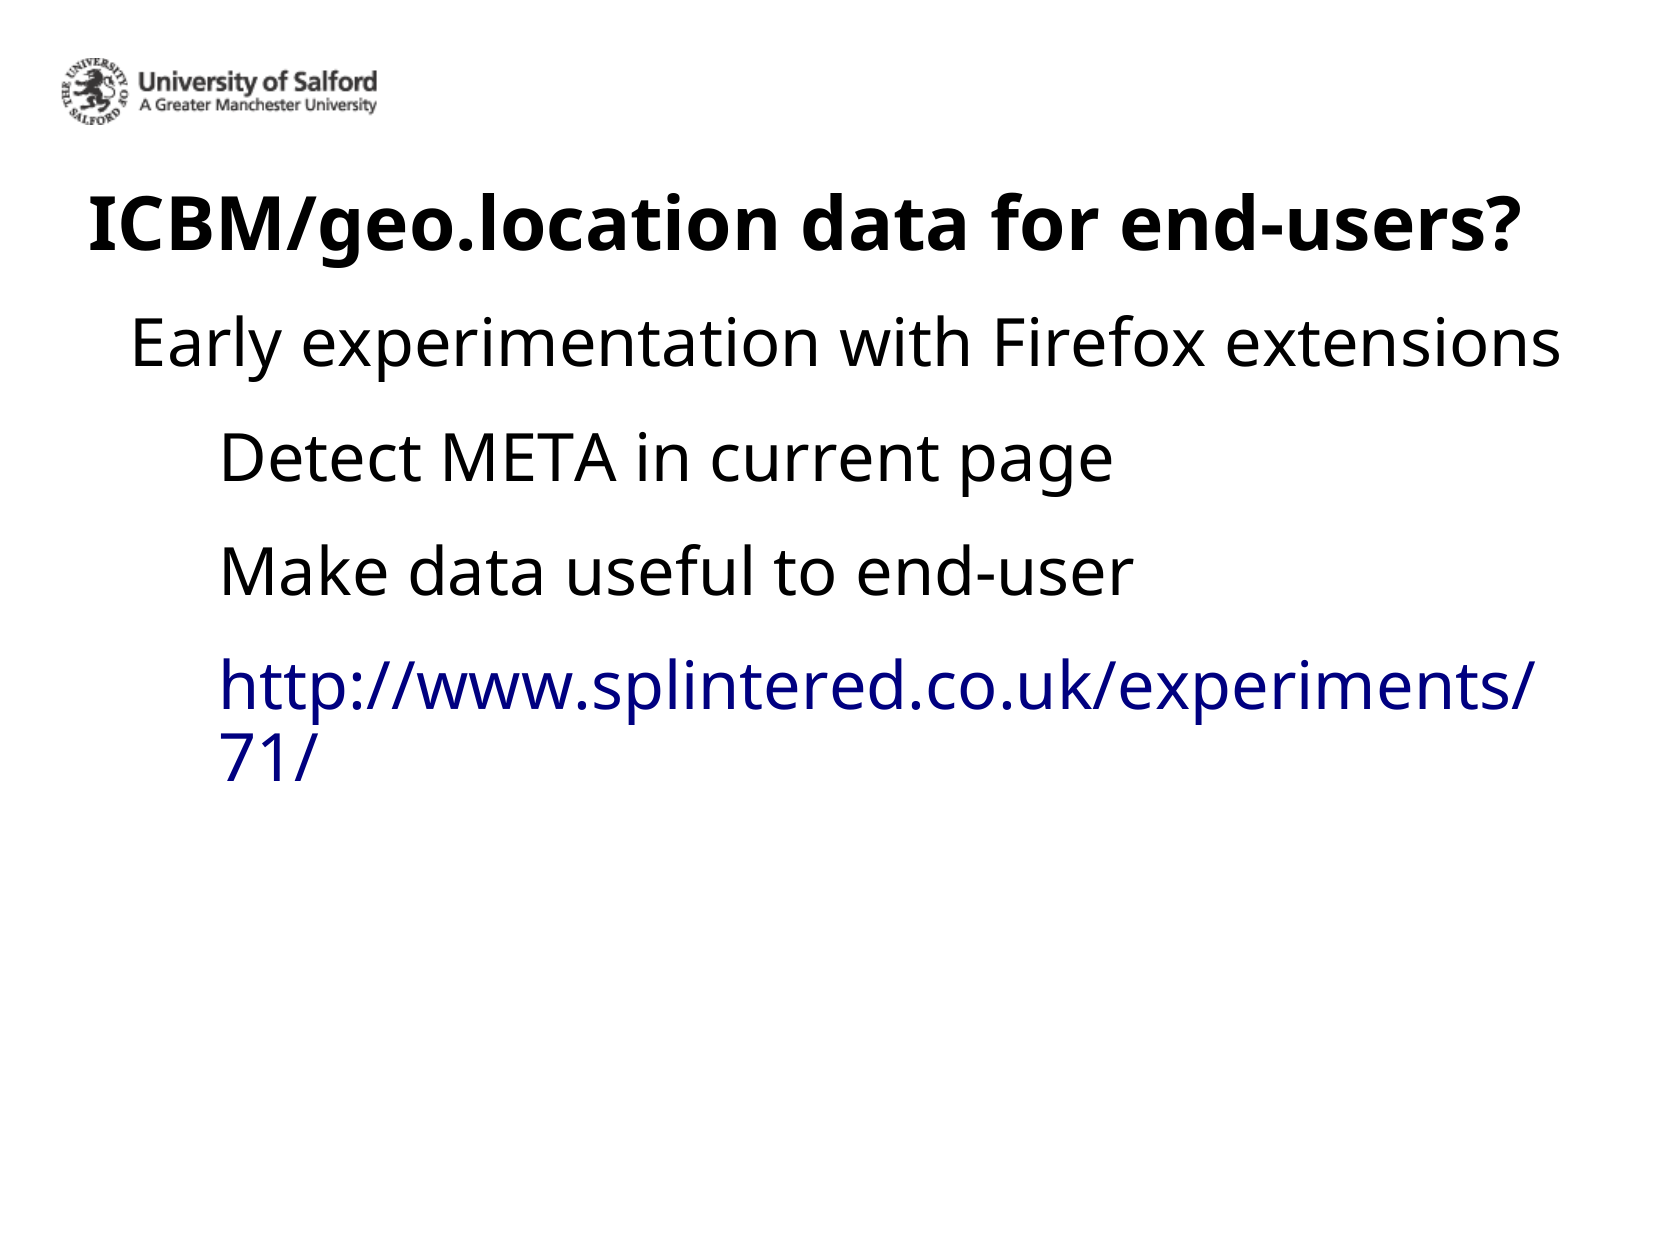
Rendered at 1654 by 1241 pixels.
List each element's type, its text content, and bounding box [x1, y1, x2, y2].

title ICBM/geo.location data for end-users? [88, 178, 1565, 269]
list Early experimentation with Firefox extensions Detect META in current page Make data useful to end-user http://www.splintered.co.uk/experiments/71/ [88, 295, 1565, 1137]
picture [59, 58, 380, 125]
